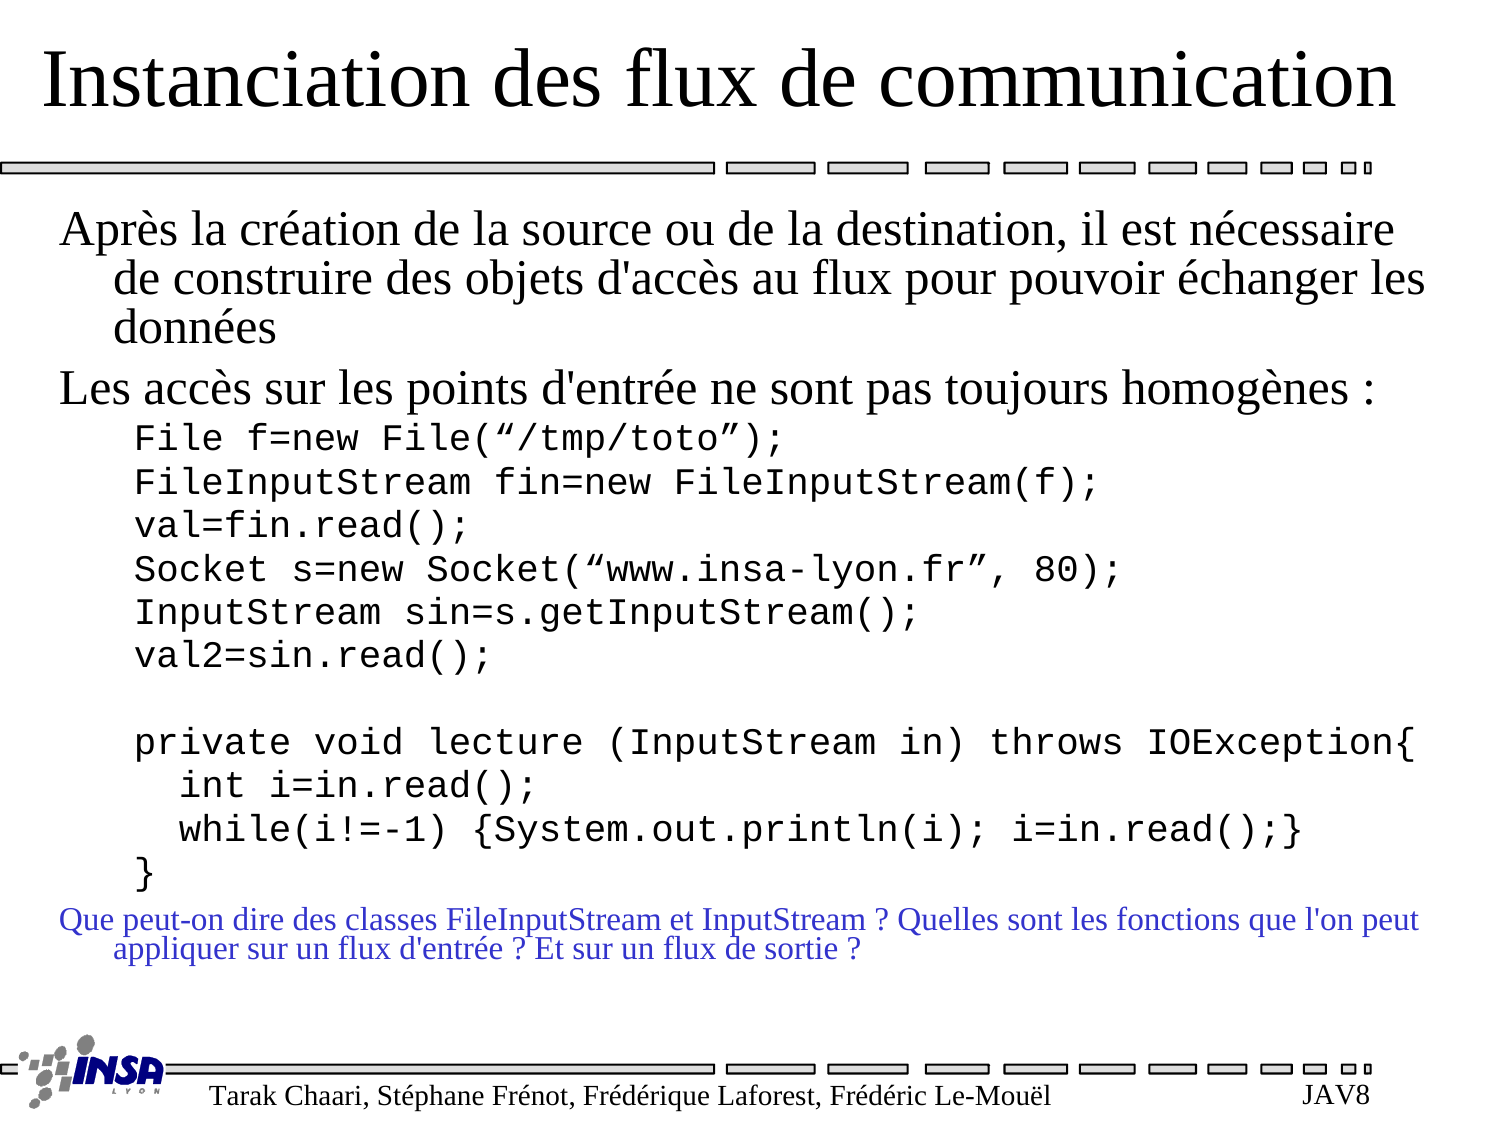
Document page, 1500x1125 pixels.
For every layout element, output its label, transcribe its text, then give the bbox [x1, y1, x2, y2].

title Instanciation des flux de communication [41, 7, 1417, 155]
list Après la création de la source ou de la destination, il est nécessaire de construire des objets d'accès au flux pour pouvoir échanger les données Les accès sur les points d'entrée ne sont pas toujours homogènes : File f=new File(“/tmp/toto”); FileInputStream fin=new FileInputStream(f); val=fin.read(); Socket s=new Socket(“www.insa-lyon.fr”, 80); InputStream sin=s.getInputStream(); val2=sin.read(); private void lecture (InputStream in) throws IOException{ int i=in.read(); while(i!=-1) {System.out.println(i); i=in.read();} } Que peut-on dire des classes FileInputStream et InputStream ? Quelles sont les fonctions que l'on peut appliquer sur un flux d'entrée ? Et sur un flux de sortie ? [59, 148, 1447, 1125]
